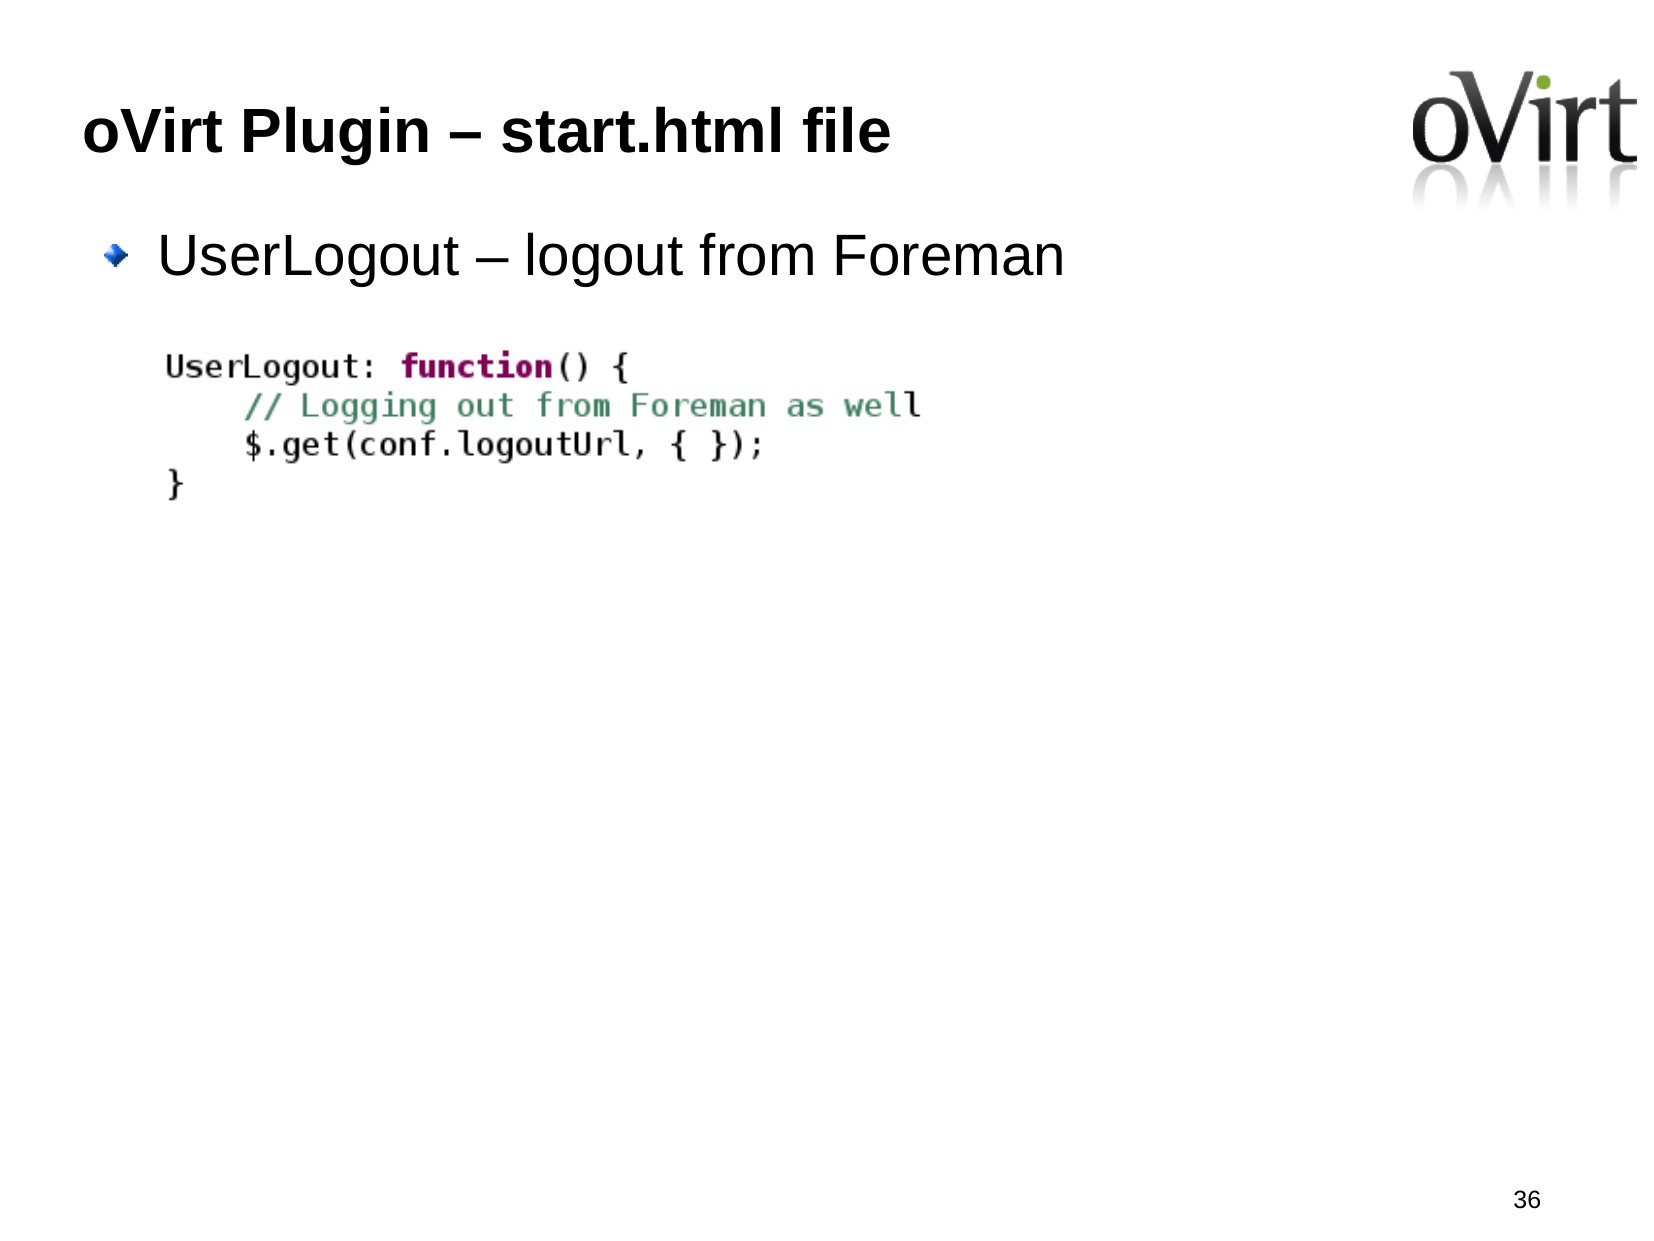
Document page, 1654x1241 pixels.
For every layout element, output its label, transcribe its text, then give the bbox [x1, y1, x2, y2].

picture [1413, 63, 1637, 212]
title oVirt Plugin – start.html file [82, 37, 1303, 226]
list UserLogout – logout from Foreman [86, 222, 1576, 1017]
picture [158, 347, 930, 520]
